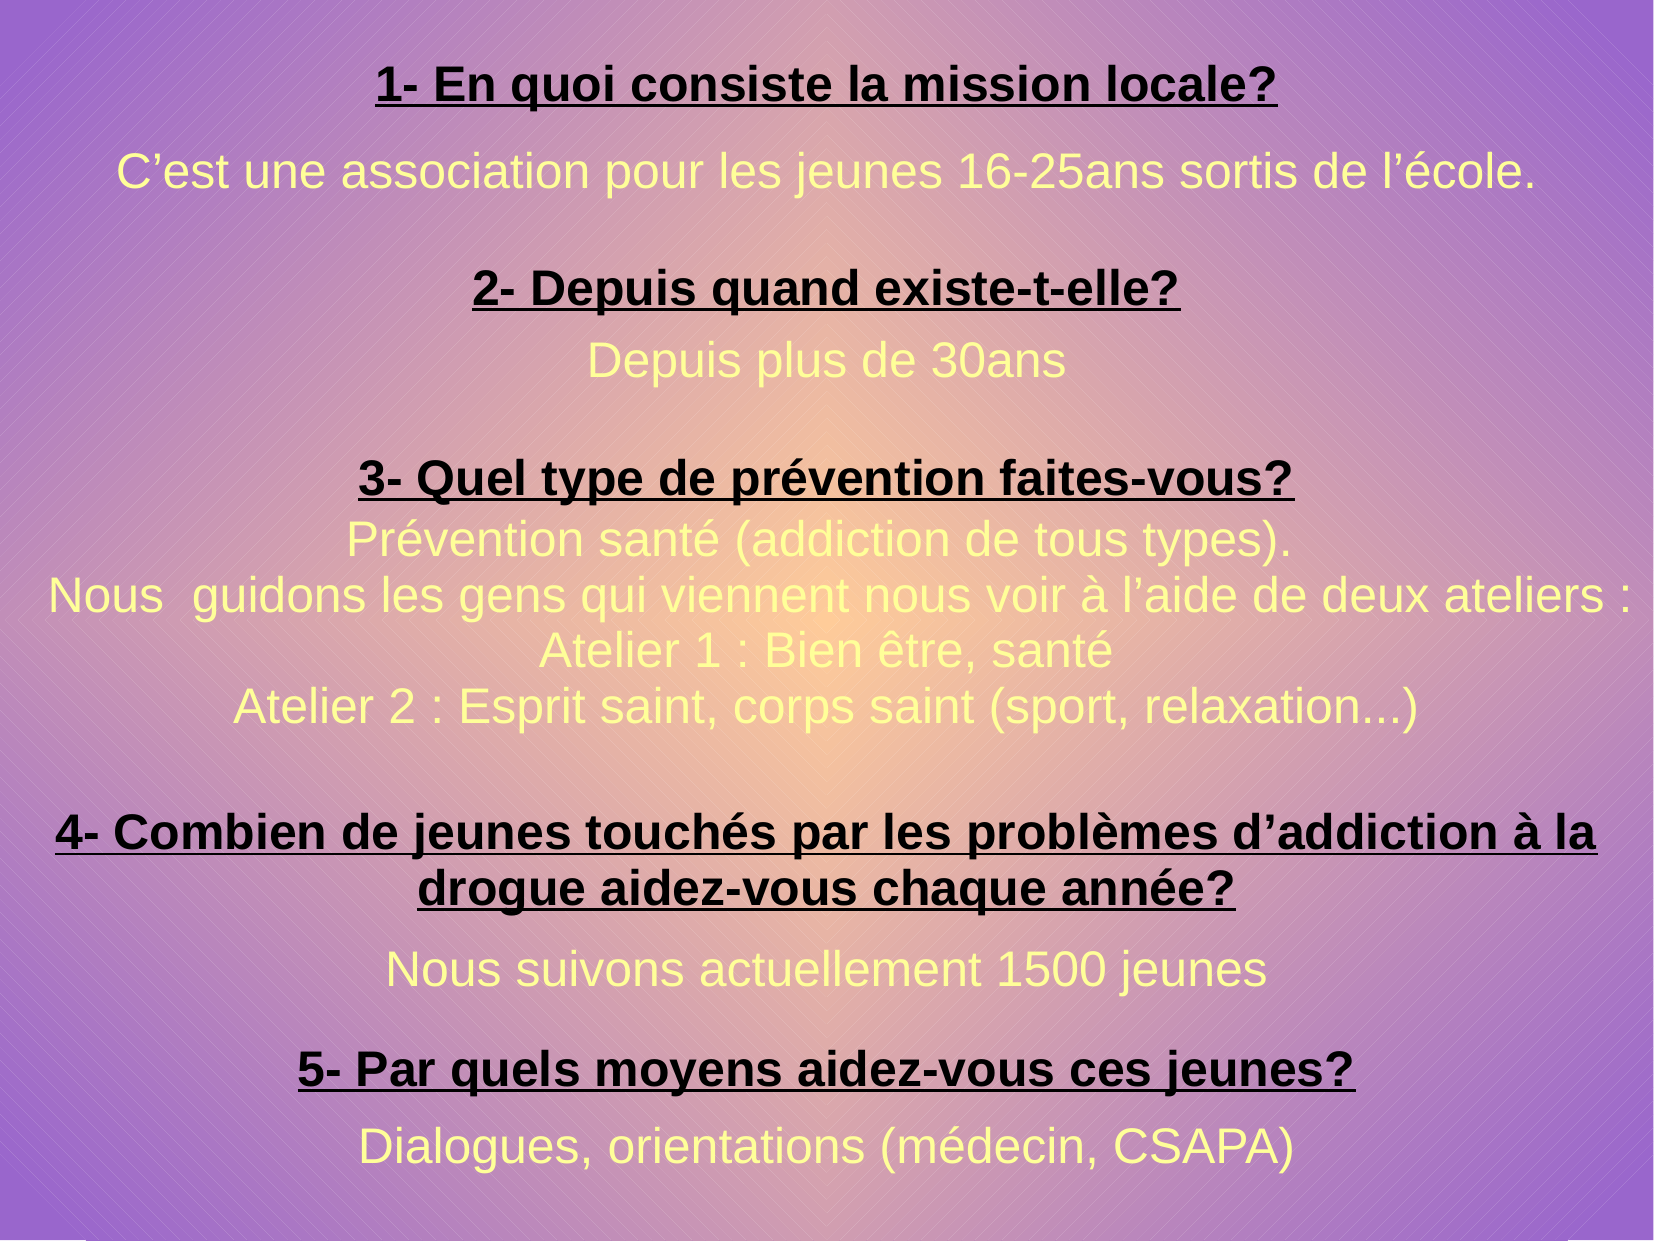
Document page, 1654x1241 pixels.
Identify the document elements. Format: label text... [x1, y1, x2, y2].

text_box 5- Par quels moyens aidez-vous ces jeunes? [0, 1033, 1654, 1106]
text_box Prévention santé (addiction de tous types). Nous guidons les gens qui viennent nous voir à l’aide de deux ateliers : Atelier 1 : Bien être, santé Atelier 2 : Esprit saint, corps saint (sport, relaxation...) [0, 503, 1654, 797]
text_box C’est une association pour les jeunes 16-25ans sortis de l’école. [0, 136, 1654, 207]
text_box Depuis plus de 30ans [0, 324, 1654, 396]
text_box 1- En quoi consiste la mission locale? [0, 48, 1654, 121]
text_box 4- Combien de jeunes touchés par les problèmes d’addiction à la drogue aidez-vous chaque année? [0, 797, 1654, 927]
text_box Dialogues, orientations (médecin, CSAPA) [0, 1110, 1654, 1182]
text_box 2- Depuis quand existe-t-elle? [0, 252, 1654, 324]
text_box 3- Quel type de prévention faites-vous? [0, 442, 1654, 503]
text_box Nous suivons actuellement 1500 jeunes [0, 933, 1654, 1004]
